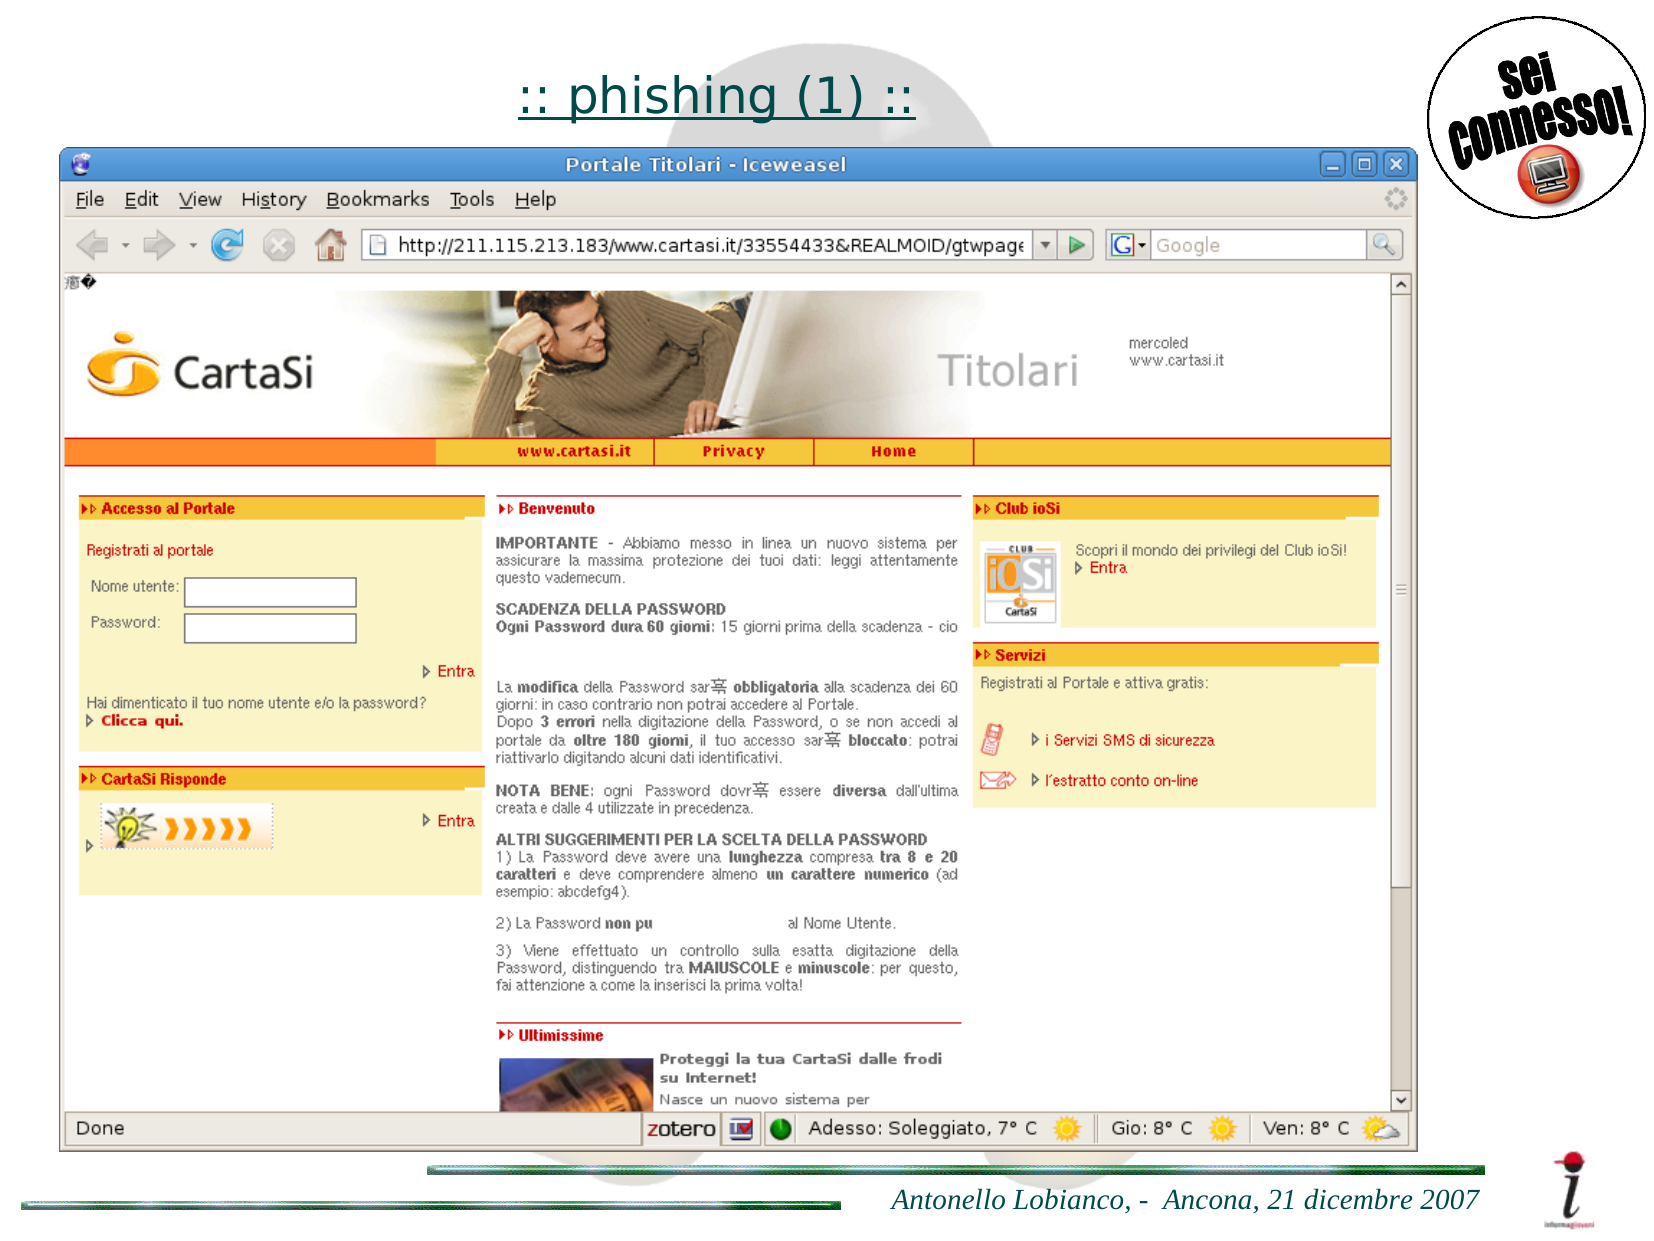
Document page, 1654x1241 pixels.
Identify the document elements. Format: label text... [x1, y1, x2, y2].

picture [1538, 1147, 1604, 1235]
picture [1425, 15, 1646, 219]
title :: phishing (1) :: [29, 59, 1404, 134]
picture [59, 147, 1418, 1152]
picture [21, 1201, 841, 1210]
picture [427, 1165, 1485, 1175]
